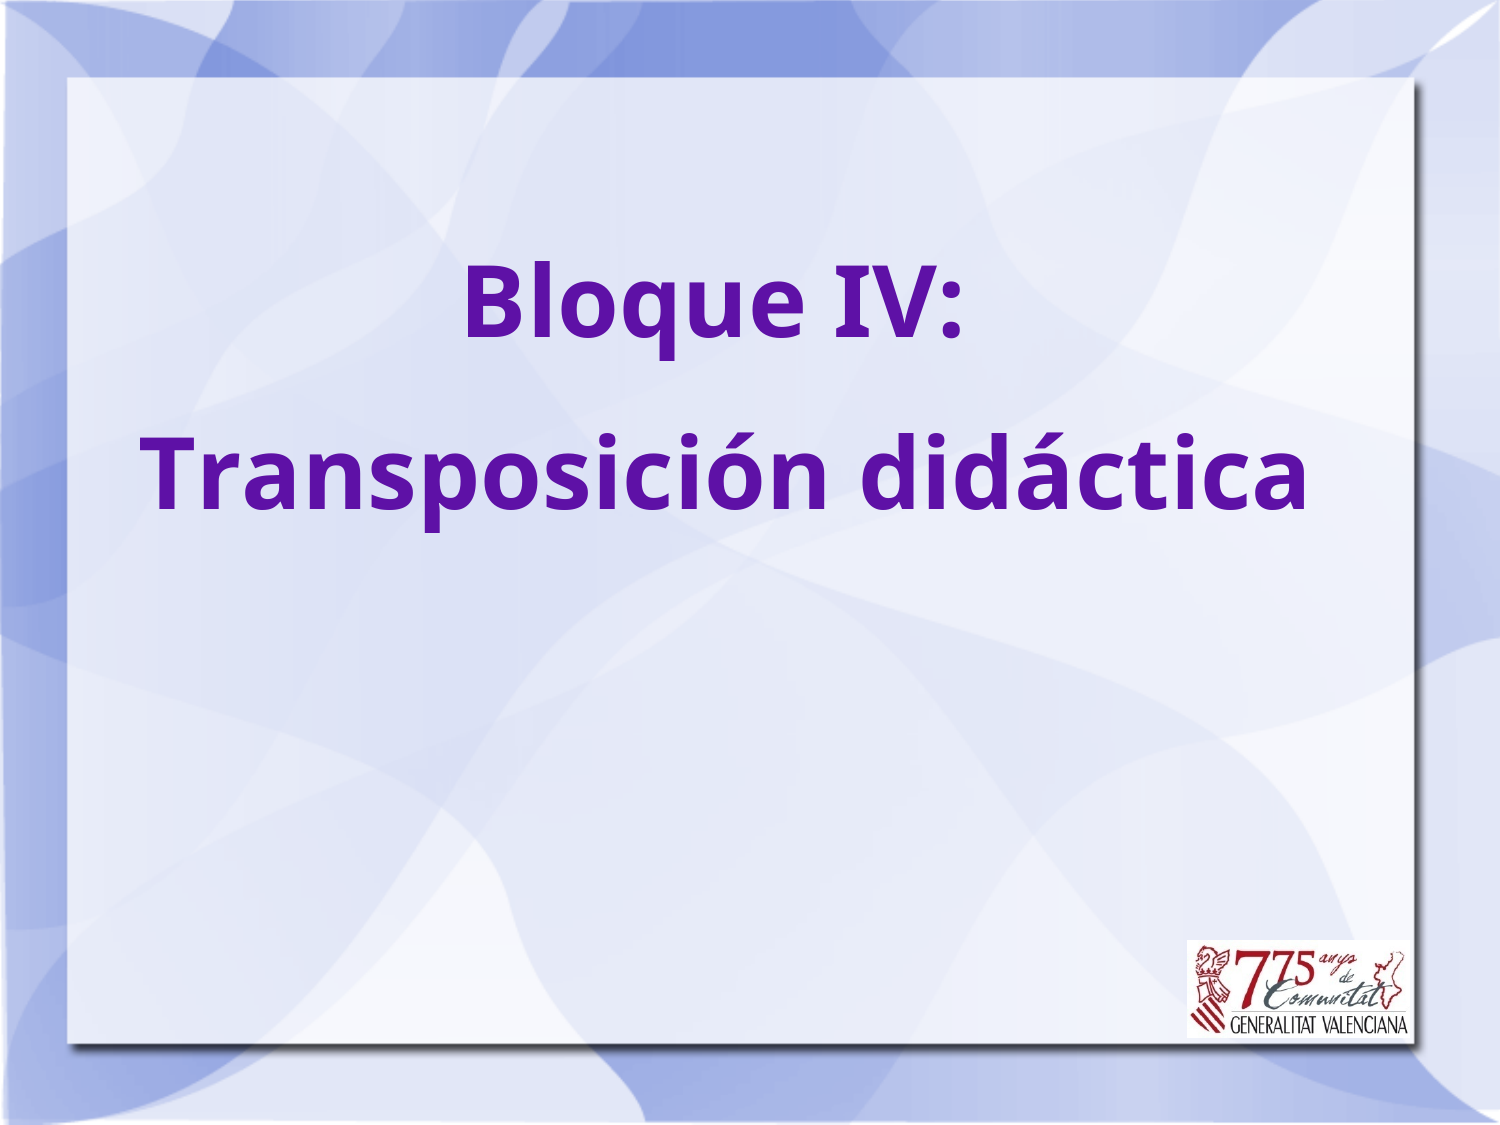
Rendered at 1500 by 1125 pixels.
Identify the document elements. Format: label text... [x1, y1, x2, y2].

picture [0, 0, 1500, 1125]
text_box Bloque IV: Transposición didáctica [29, 78, 1424, 710]
